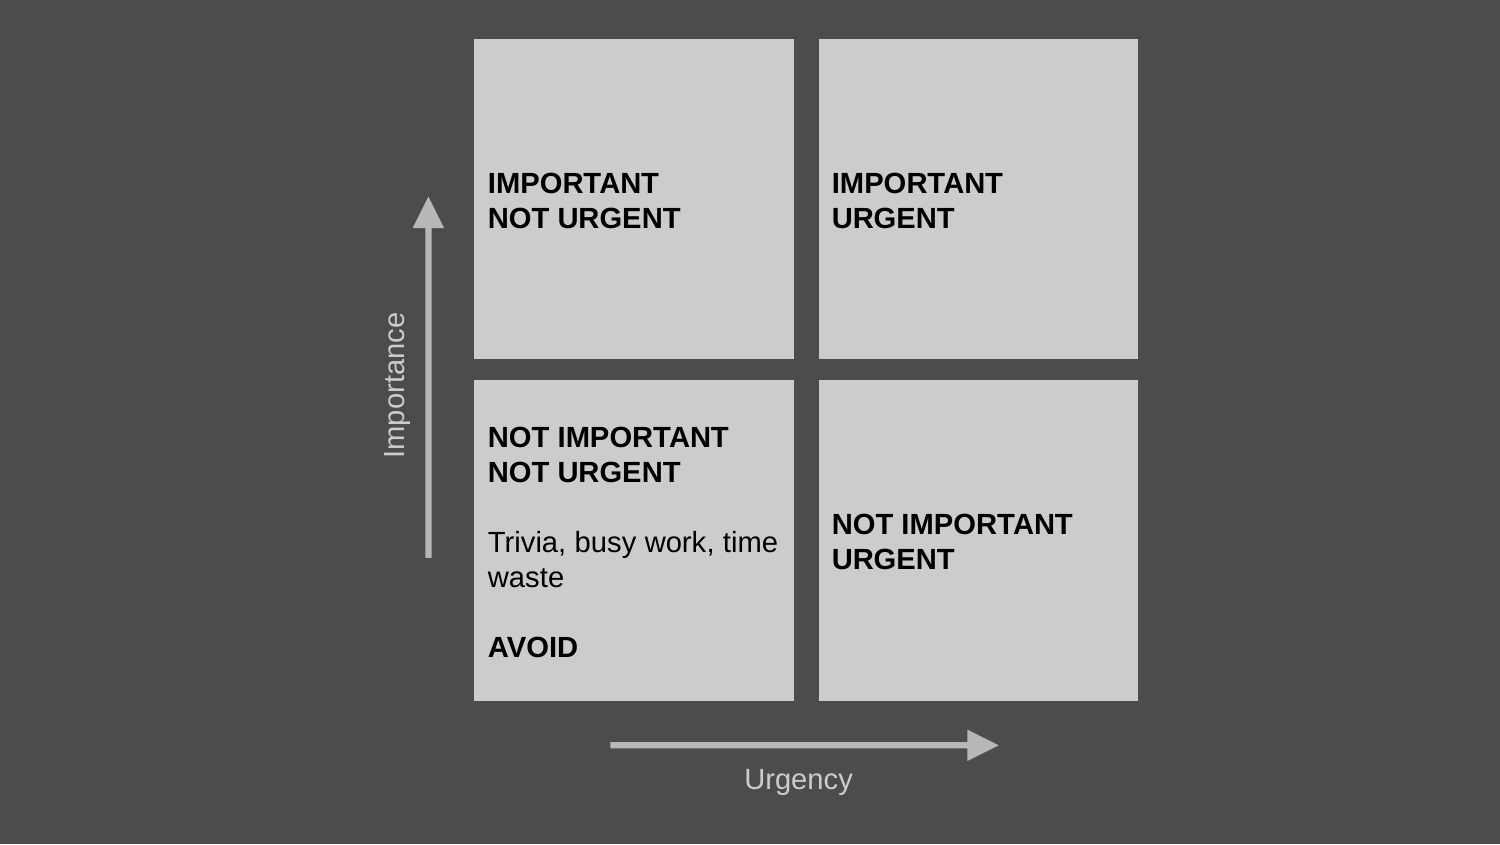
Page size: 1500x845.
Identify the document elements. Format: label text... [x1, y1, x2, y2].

text_box NOT IMPORTANT NOT URGENT Trivia, busy work, time waste AVOID [472, 378, 796, 703]
text_box IMPORTANT NOT URGENT [472, 37, 796, 361]
text_box IMPORTANT URGENT [816, 37, 1140, 361]
text_box Urgency [729, 745, 880, 807]
text_box Importance [359, 281, 422, 474]
text_box NOT IMPORTANT URGENT [816, 378, 1140, 703]
